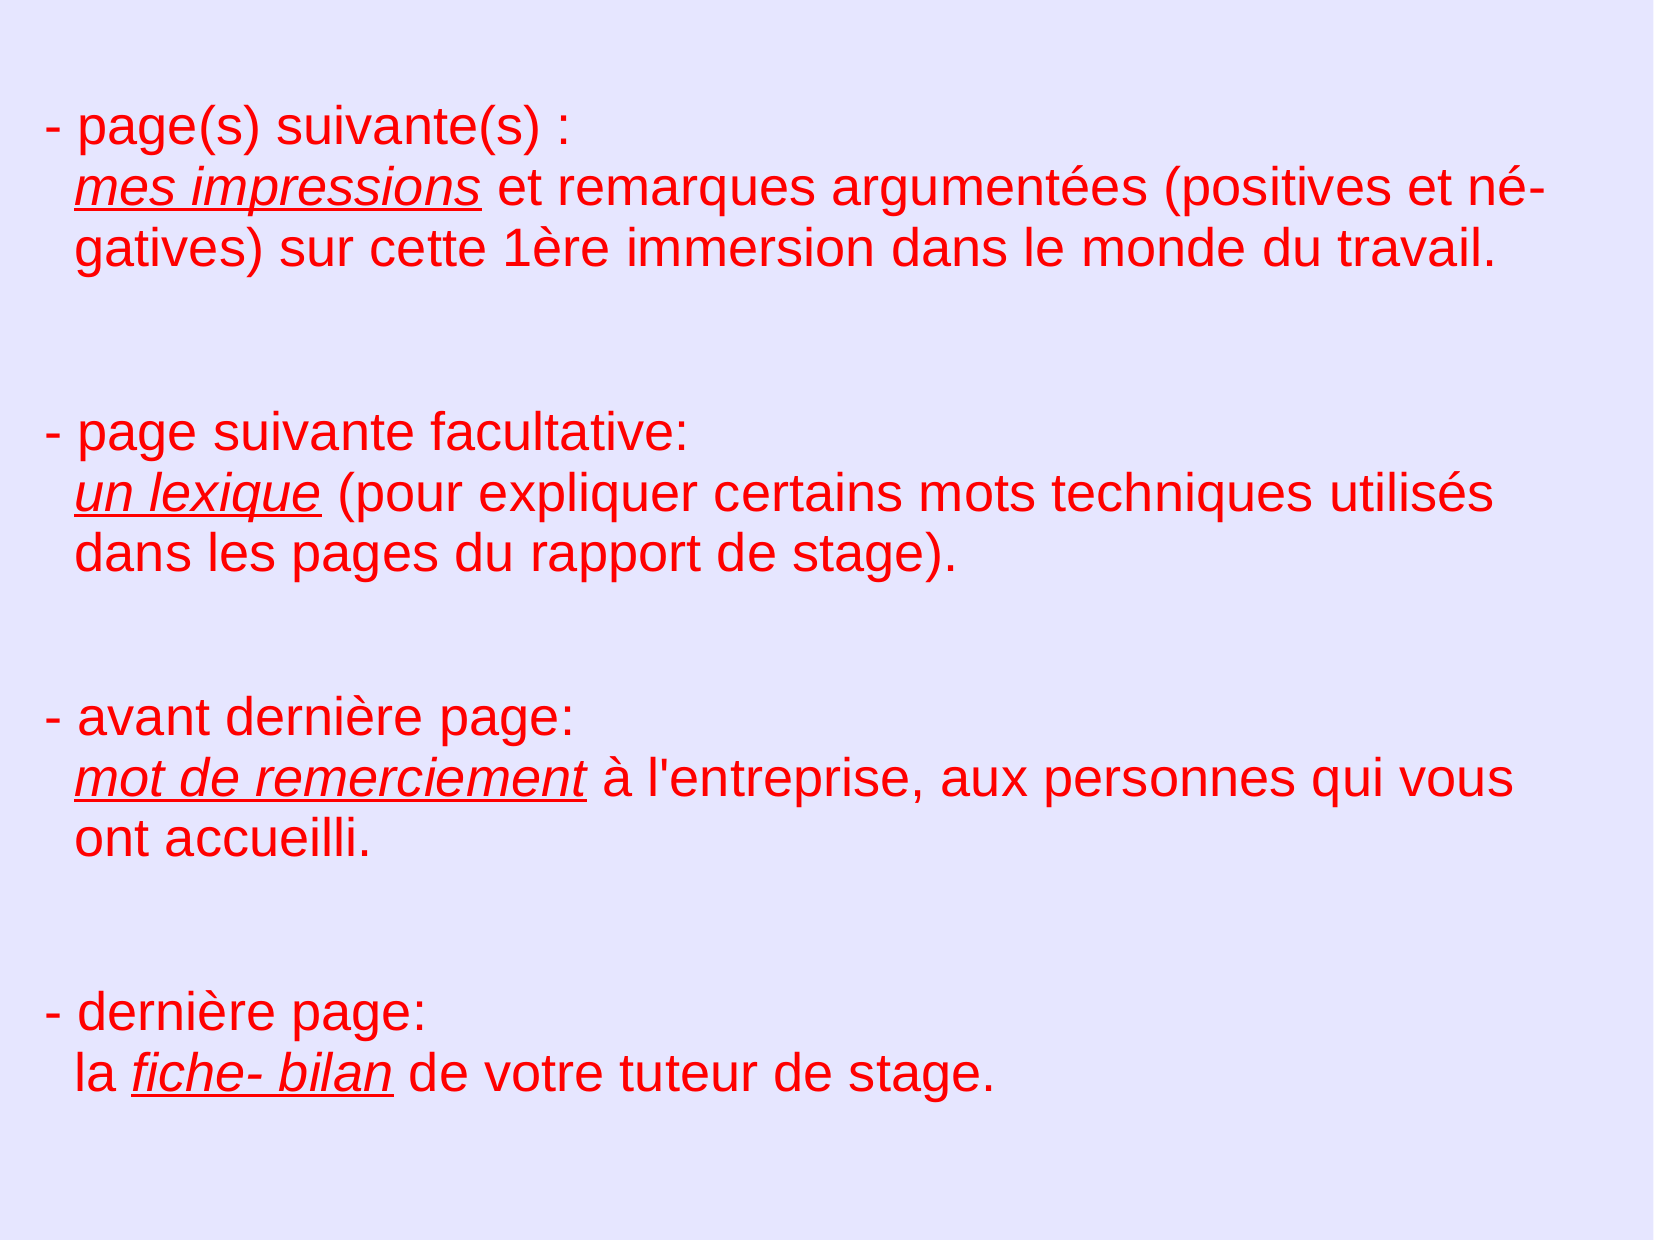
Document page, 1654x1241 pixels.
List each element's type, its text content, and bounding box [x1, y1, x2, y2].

text_box - page suivante facultative: un lexique (pour expliquer certains mots techniques utilisés dans les pages du rapport de stage). [29, 394, 1595, 591]
text_box - dernière page: la fiche- bilan de votre tuteur de stage. [29, 974, 1595, 1111]
text_box - page(s) suivante(s) : mes impressions et remarques argumentées (positives et né- gatives) sur cette 1ère immersion dans le monde du travail. [29, 88, 1595, 286]
text_box - avant dernière page: mot de remerciement à l'entreprise, aux personnes qui vous ont accueilli. [29, 679, 1595, 876]
